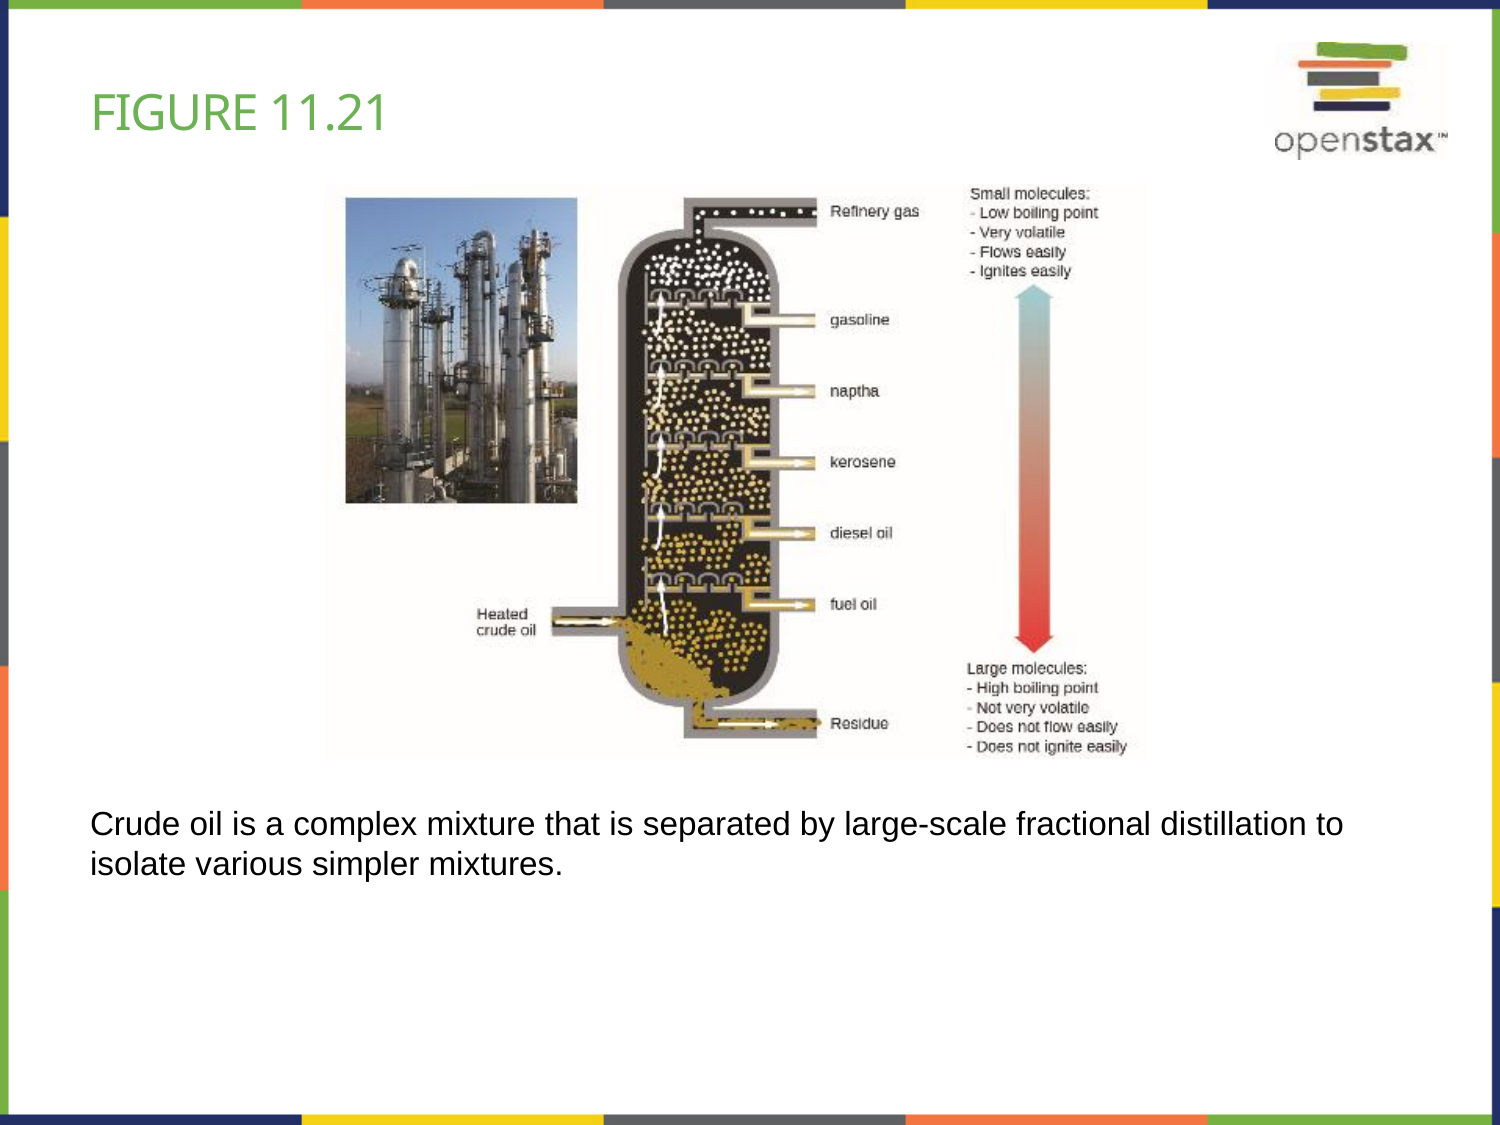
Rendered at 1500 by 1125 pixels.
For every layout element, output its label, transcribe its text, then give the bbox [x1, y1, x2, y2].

title Figure 11.21 [75, 39, 1398, 148]
list Crude oil is a complex mixture that is separated by large-scale fractional distillation to isolate various simpler mixtures. [75, 794, 1398, 986]
picture [0, 0, 1500, 1125]
